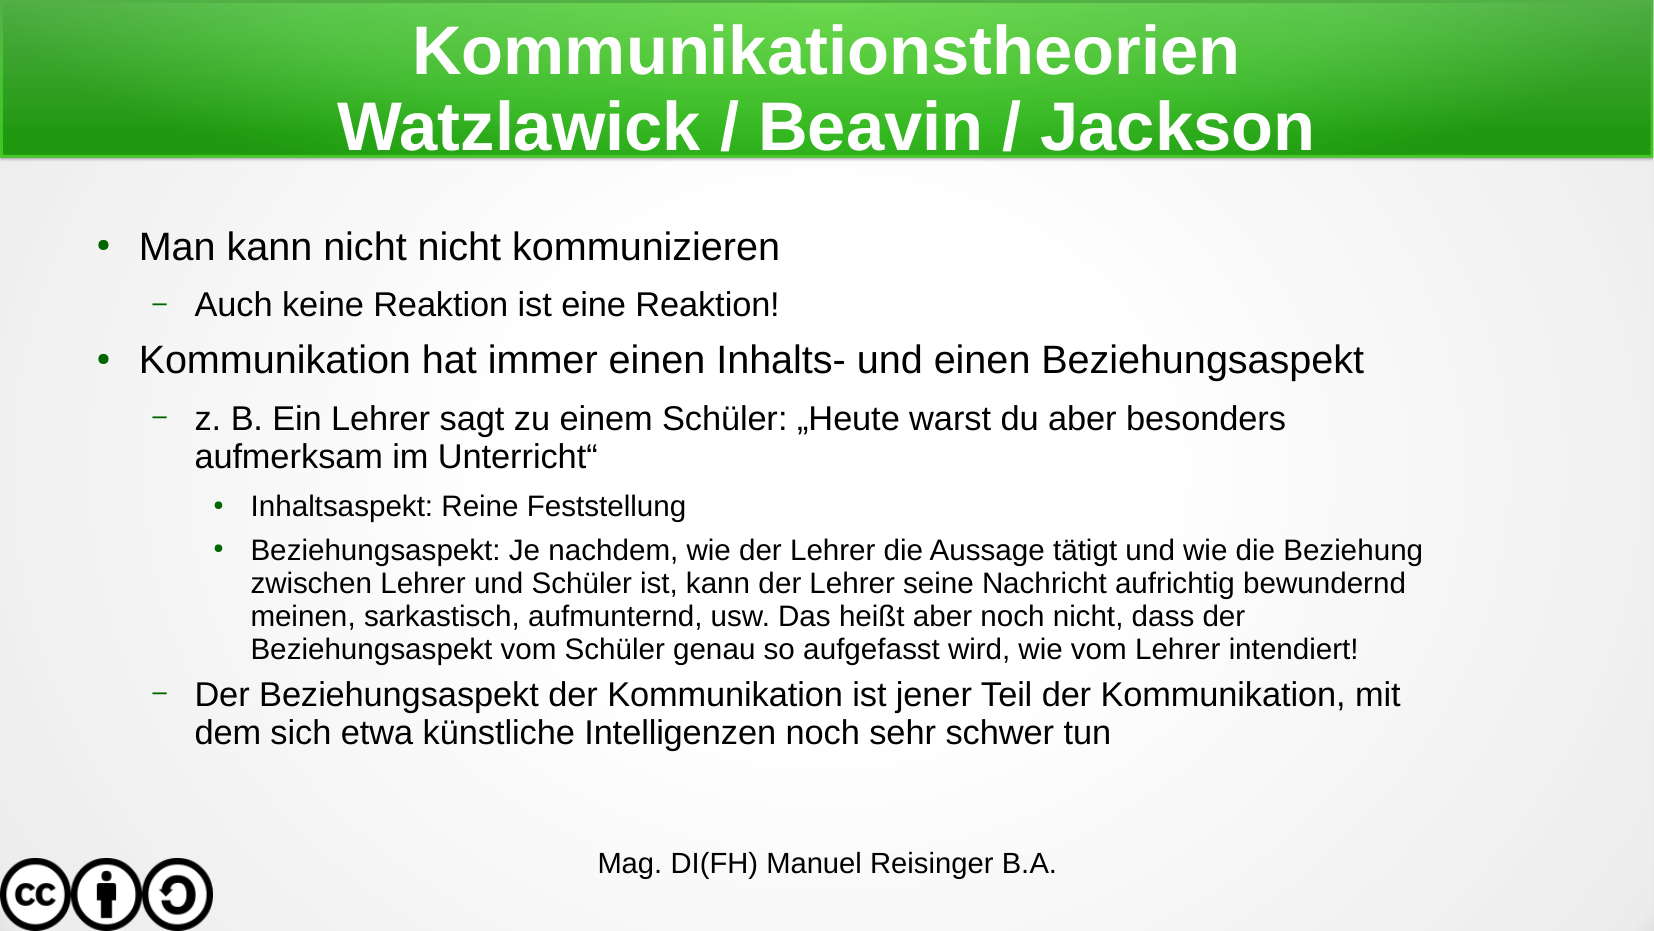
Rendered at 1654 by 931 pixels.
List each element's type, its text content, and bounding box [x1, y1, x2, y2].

list Man kann nicht nicht kommunizieren Auch keine Reaktion ist eine Reaktion! Kommunikation hat immer einen Inhalts- und einen Beziehungsaspekt z. B. Ein Lehrer sagt zu einem Schüler: „Heute warst du aber besonders aufmerksam im Unterricht“ Inhaltsaspekt: Reine Feststellung Beziehungsaspekt: Je nachdem, wie der Lehrer die Aussage tätigt und wie die Beziehung zwischen Lehrer und Schüler ist, kann der Lehrer seine Nachricht aufrichtig bewundernd meinen, sarkastisch, aufmunternd, usw. Das heißt aber noch nicht, dass der Beziehungsaspekt vom Schüler genau so aufgefasst wird, wie vom Lehrer intendiert! Der Beziehungsaspekt der Kommunikation ist jener Teil der Kommunikation, mit dem sich etwa künstliche Intelligenzen noch sehr schwer tun [82, 224, 1466, 764]
title Kommunikationstheorien Watzlawick / Beavin / Jackson [82, 11, 1571, 166]
picture [0, 858, 213, 931]
